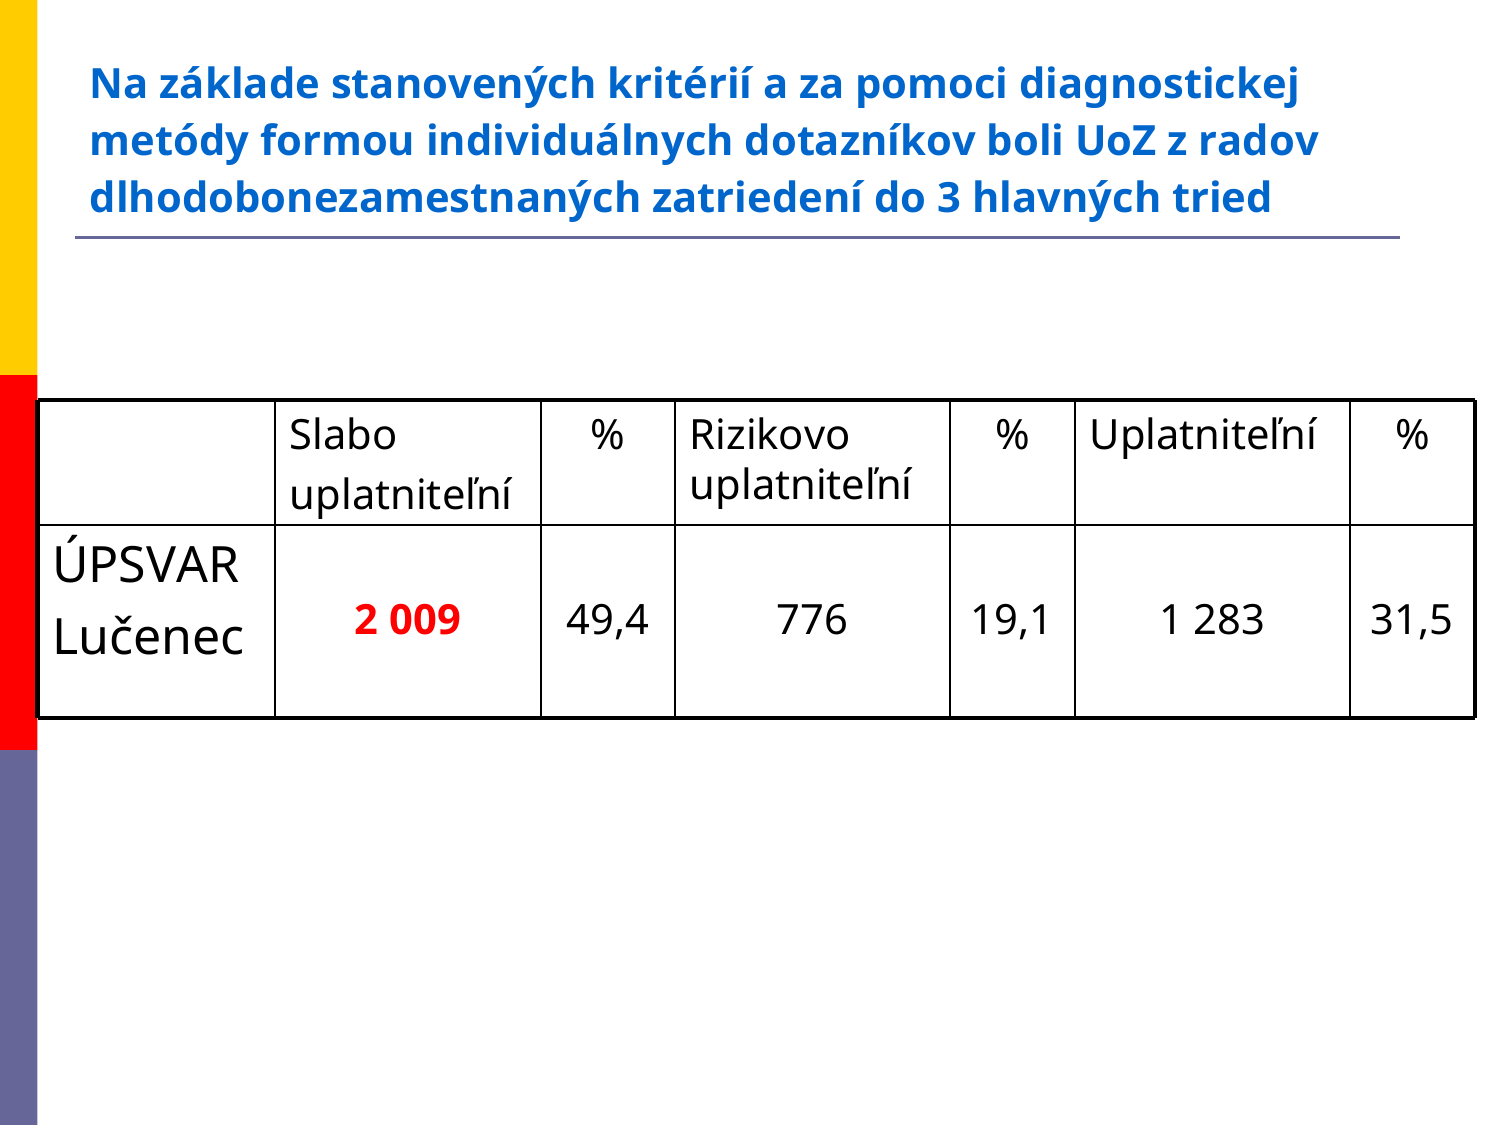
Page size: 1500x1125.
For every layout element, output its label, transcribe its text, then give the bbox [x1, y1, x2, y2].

text_box Slabo uplatniteľní [276, 402, 540, 524]
title Na základe stanovených kritérií a za pomoci diagnostickej metódy formou individuálnych dotazníkov boli UoZ z radov dlhodobonezamestnaných zatriedení do 3 hlavných tried [75, 14, 1426, 233]
text_box % [1351, 402, 1473, 524]
text_box Rizikovo uplatniteľní [676, 402, 949, 524]
text_box 19,1 [951, 526, 1074, 716]
text_box % [542, 402, 674, 524]
text_box % [951, 402, 1074, 524]
text_box Uplatniteľní [1076, 402, 1349, 524]
text_box 2 009 [276, 526, 540, 716]
text_box ÚPSVAR Lučenec [40, 526, 274, 716]
text_box 31,5 [1351, 526, 1473, 716]
text_box 776 [676, 526, 949, 716]
text_box 49,4 [542, 526, 674, 716]
text_box 1 283 [1076, 526, 1349, 716]
